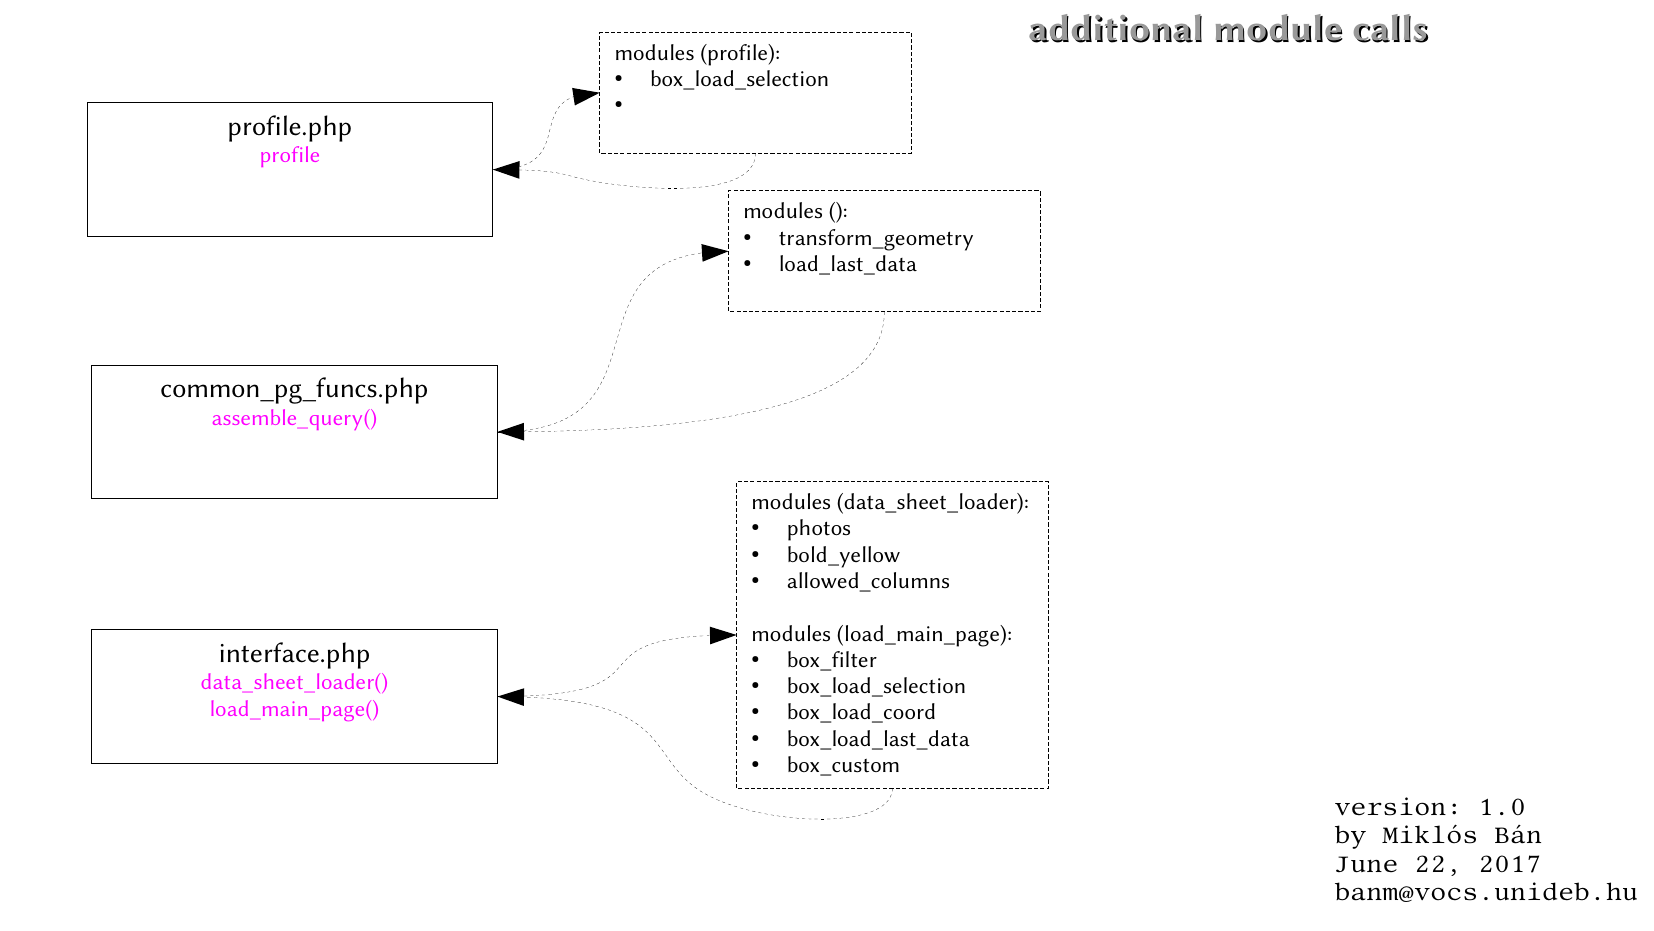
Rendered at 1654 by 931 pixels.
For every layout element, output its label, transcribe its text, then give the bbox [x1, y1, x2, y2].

text_box profile.php profile [87, 102, 493, 237]
text_box common_pg_funcs.php assemble_query() [91, 365, 498, 499]
text_box modules (profile): box_load_selection [599, 32, 912, 154]
text_box additional module calls [1014, 0, 1444, 58]
text_box modules (data_sheet_loader): photos bold_yellow allowed_columns modules (load_main_page): box_filter box_load_selection box_load_coord box_load_last_data box_custom [736, 481, 1049, 789]
text_box modules (): transform_geometry load_last_data [728, 190, 1041, 312]
text_box interface.php data_sheet_loader() load_main_page() [91, 629, 498, 764]
text_box version: 1.0 by Miklós Bán June 22, 2017 banm@vocs.unideb.hu [1319, 785, 1654, 931]
